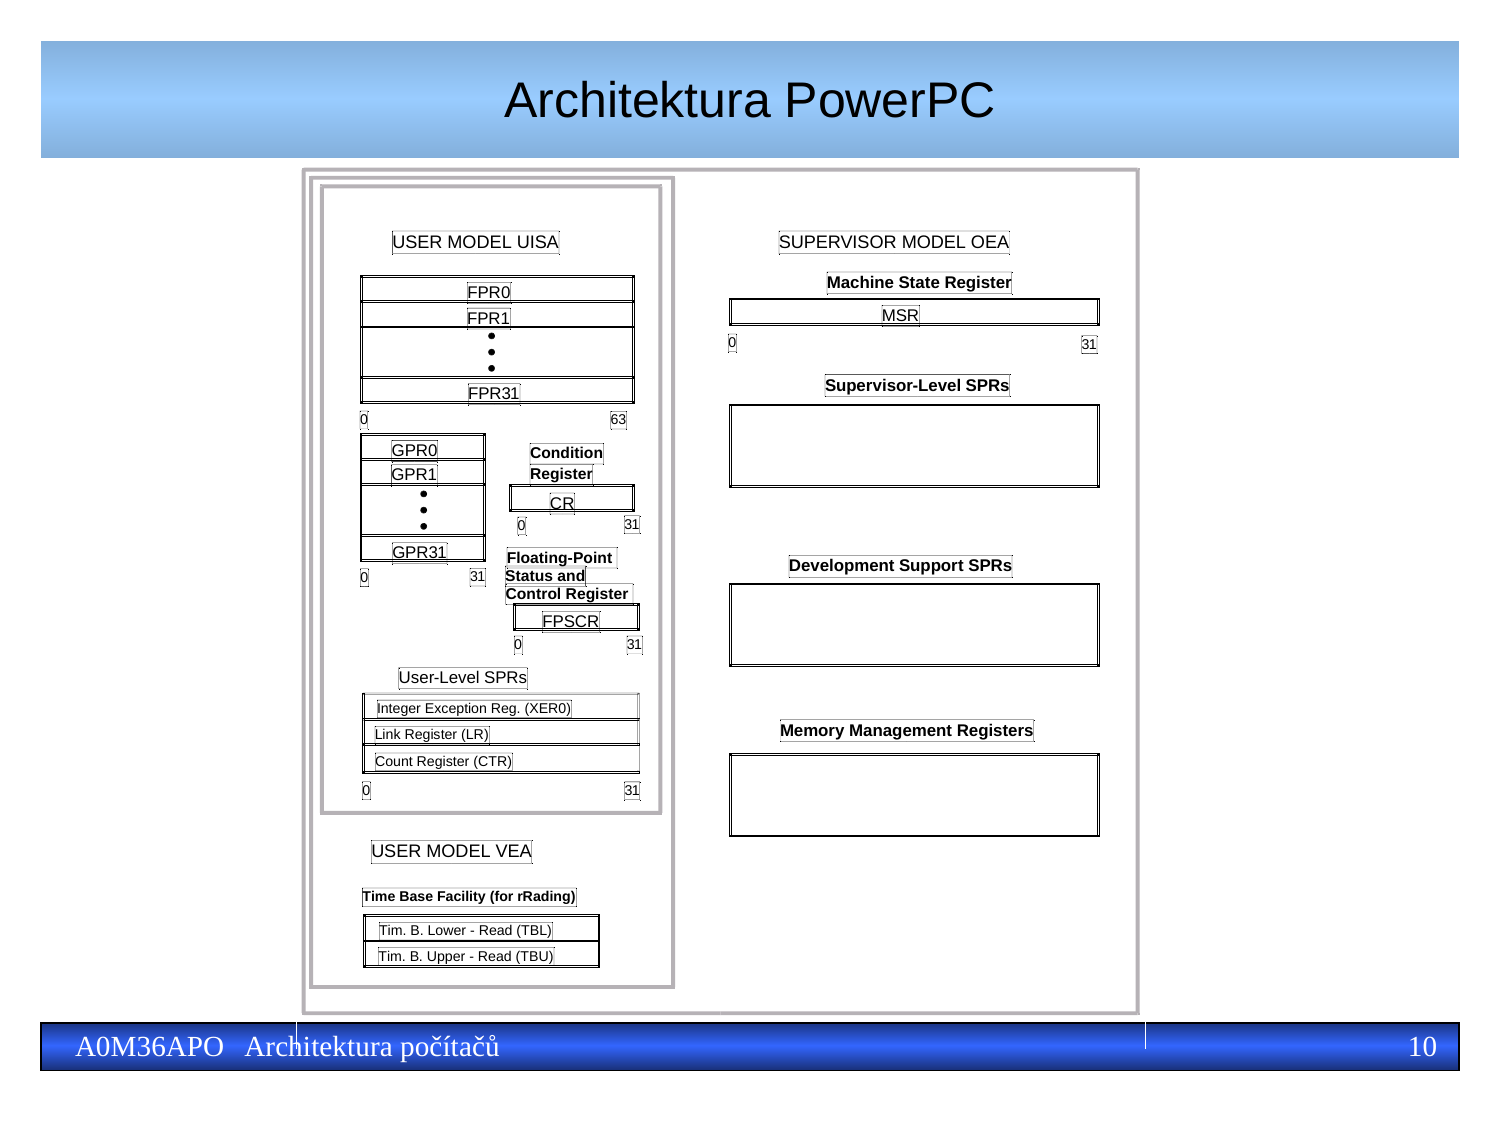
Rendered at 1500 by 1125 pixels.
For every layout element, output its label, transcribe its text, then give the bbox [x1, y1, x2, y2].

chart [295, 160, 1199, 1049]
title Architektura PowerPC [41, 41, 1459, 158]
